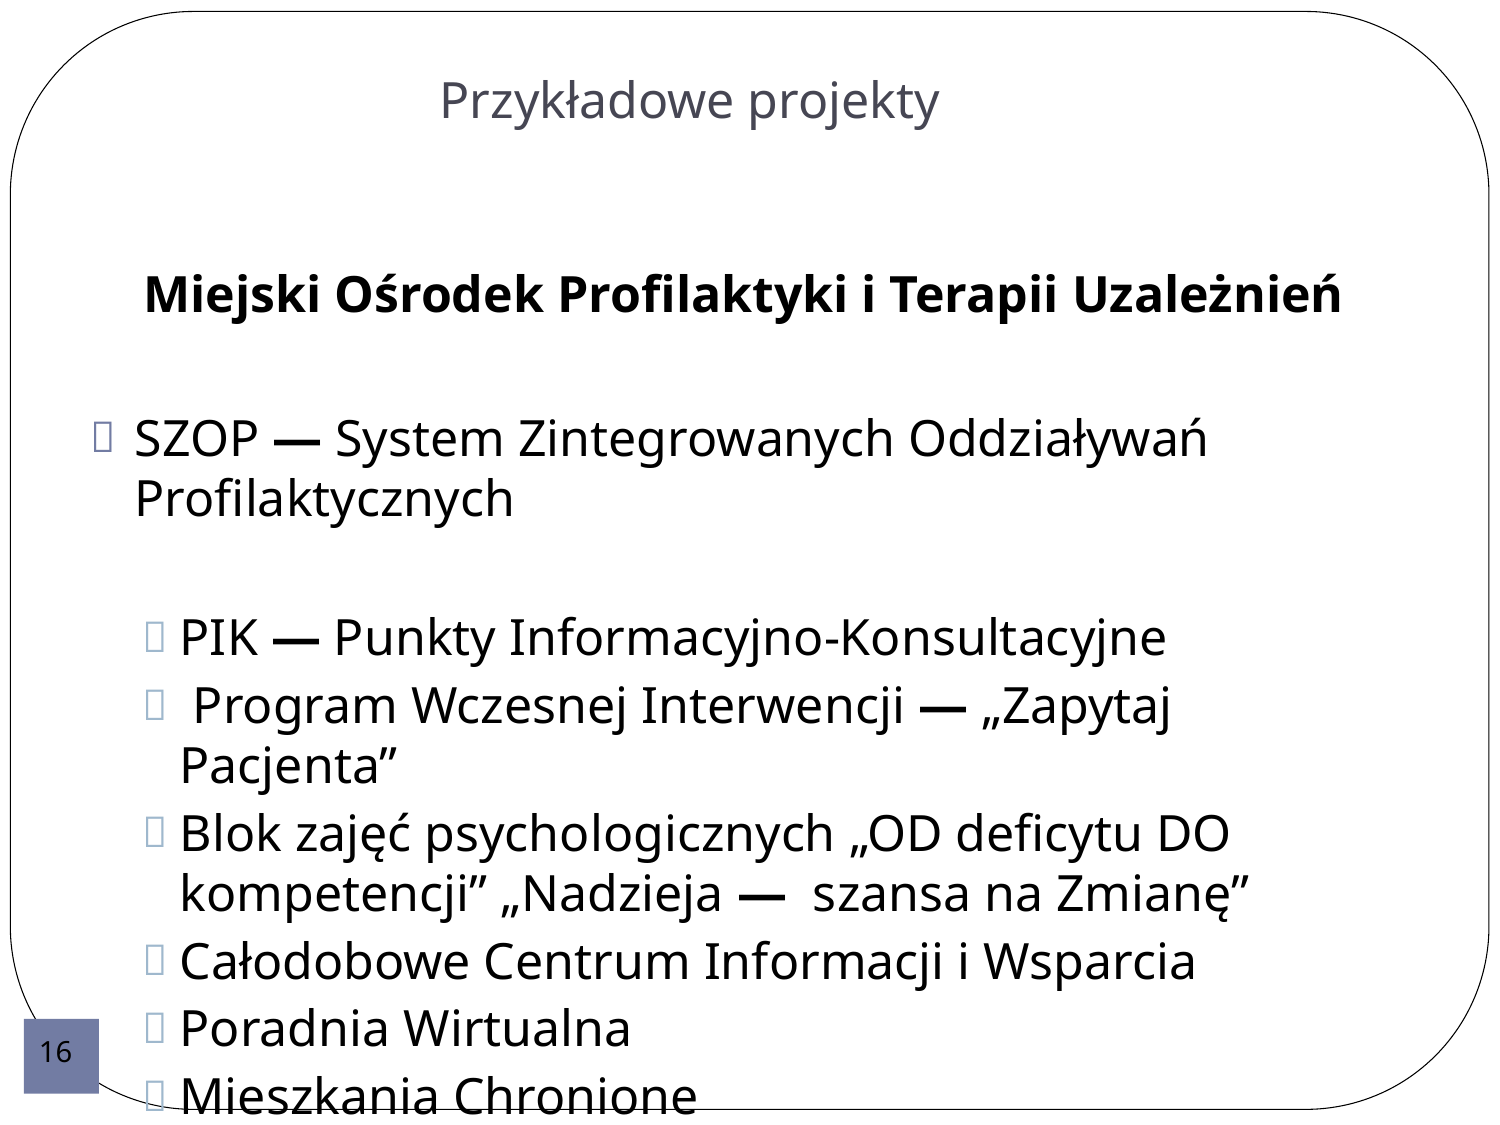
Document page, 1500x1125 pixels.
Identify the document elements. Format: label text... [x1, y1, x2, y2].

title Przykładowe projekty [150, 45, 1425, 256]
list Miejski Ośrodek Profilaktyki i Terapii Uzależnień SZOP — System Zintegrowanych Oddziaływań Profilaktycznych PIK — Punkty Informacyjno-Konsultacyjne Program Wczesnej Interwencji — „Zapytaj Pacjenta” Blok zajęć psychologicznych „OD deficytu DO kompetencji” „Nadzieja — szansa na Zmianę” Całodobowe Centrum Informacji i Wsparcia Poradnia Wirtualna Mieszkania Chronione [75, 174, 1413, 1005]
slide_number <numer> [23, 1018, 99, 1094]
